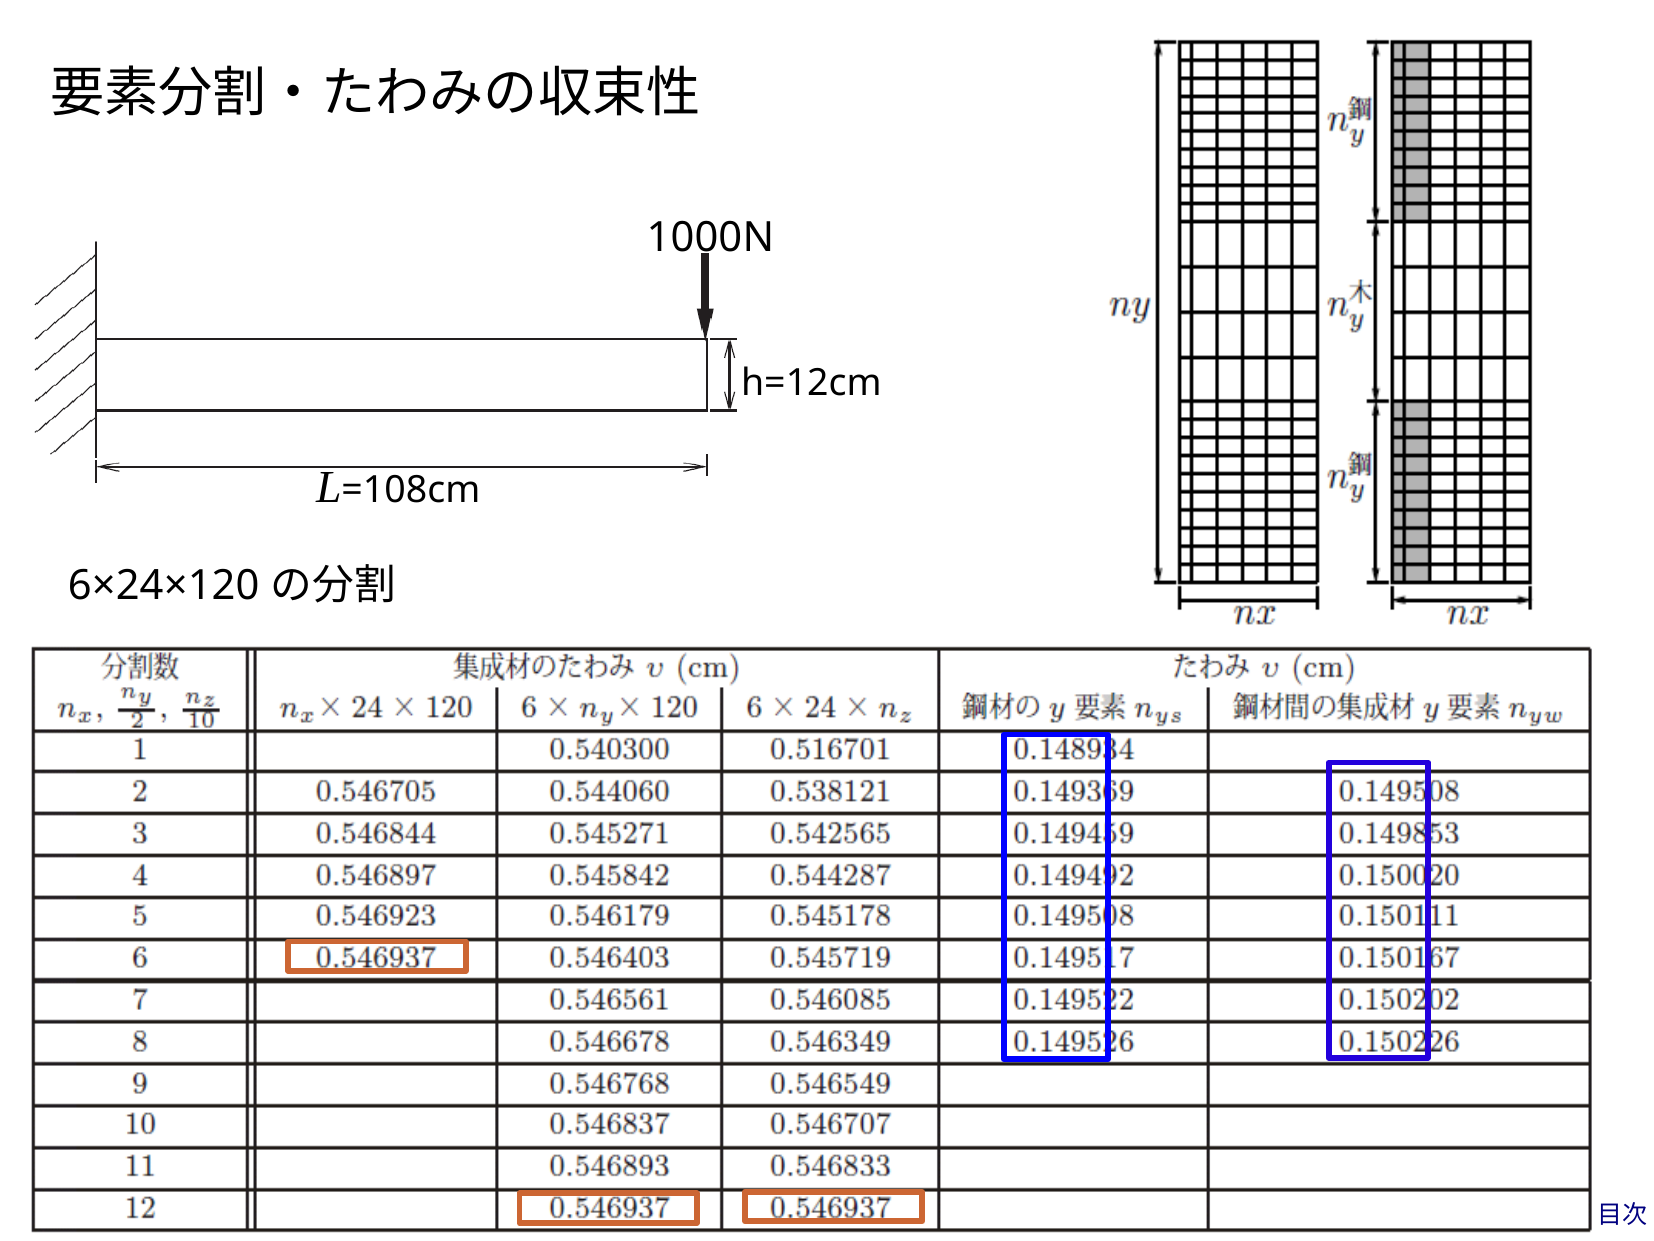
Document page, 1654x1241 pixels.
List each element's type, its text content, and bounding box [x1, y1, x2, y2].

picture [29, 644, 1595, 1241]
text_box 6×24×120 の分割 [53, 543, 733, 604]
text_box h=12cm [726, 348, 904, 405]
text_box 目次 [1582, 1187, 1654, 1230]
text_box 1000N [631, 199, 869, 260]
text_box L=108cm [301, 454, 567, 525]
picture [29, 230, 756, 497]
text_box 要素分割・たわみの収束性 [35, 41, 774, 116]
picture [1100, 8, 1556, 630]
